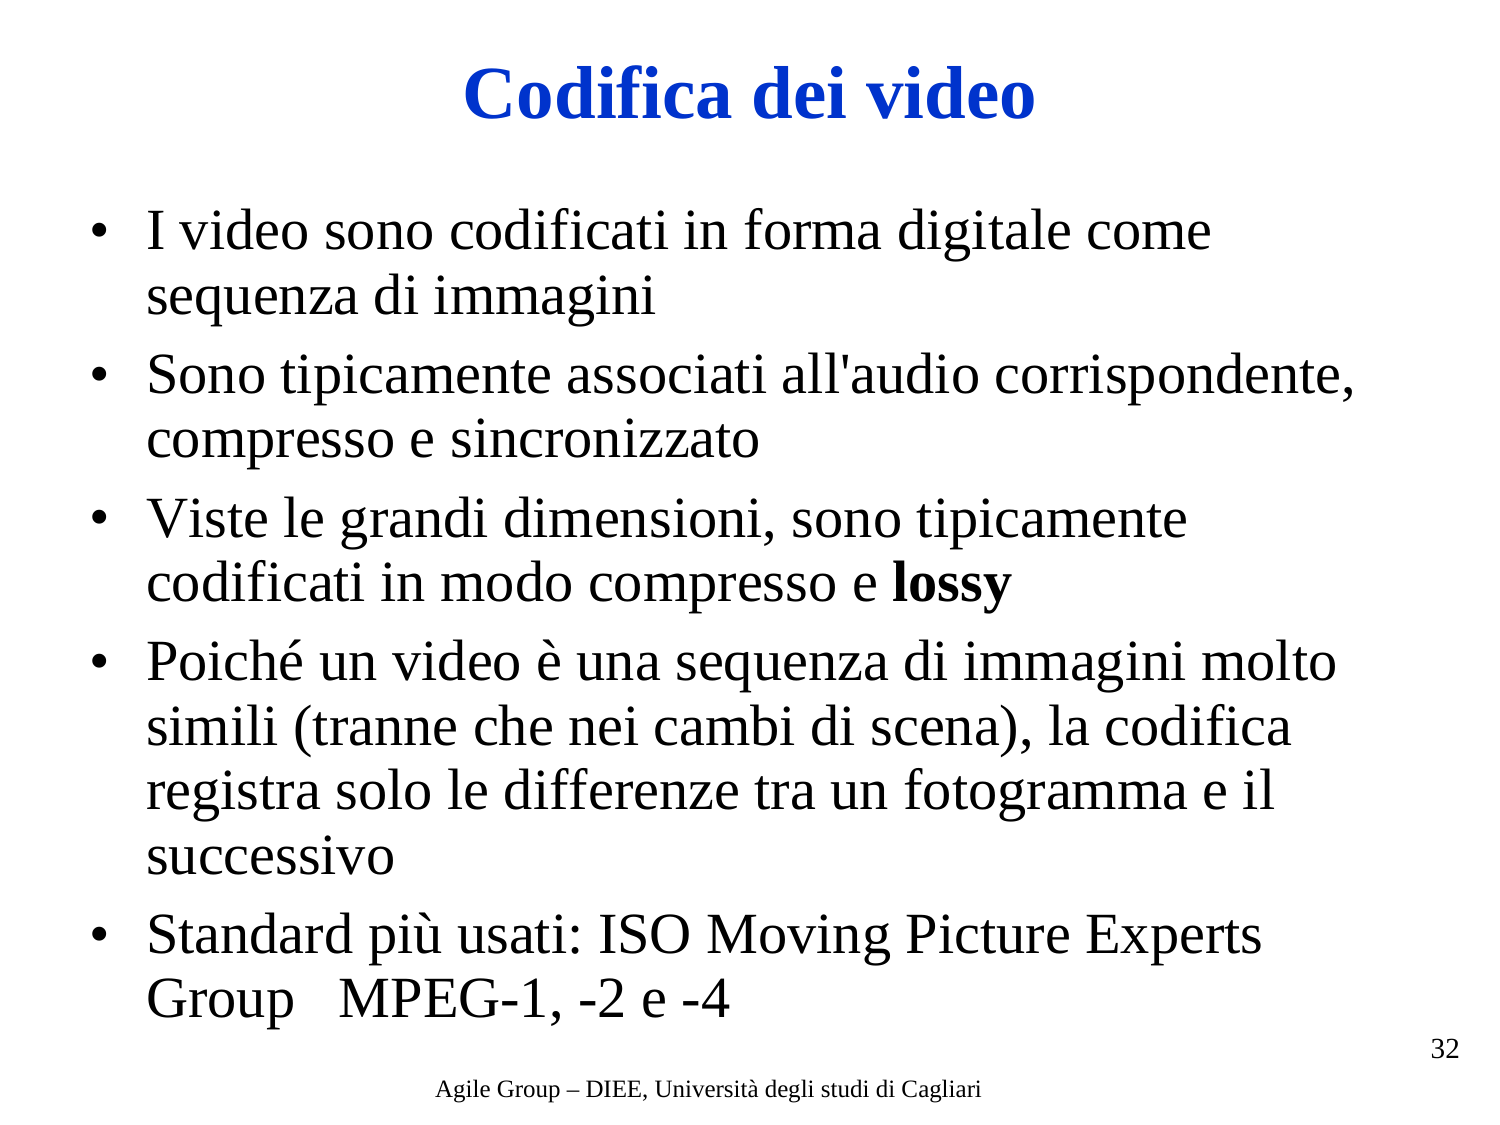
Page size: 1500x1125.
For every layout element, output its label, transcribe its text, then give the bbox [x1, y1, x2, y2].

list I video sono codificati in forma digitale come sequenza di immagini Sono tipicamente associati all'audio corrispondente, compresso e sincronizzato Viste le grandi dimensioni, sono tipicamente codificati in modo compresso e lossy Poiché un video è una sequenza di immagini molto simili (tranne che nei cambi di scena), la codifica registra solo le differenze tra un fotogramma e il successivo Standard più usati: ISO Moving Picture Experts Group MPEG-1, -2 e -4 [75, 190, 1426, 1039]
title Codifica dei video [112, 12, 1388, 175]
